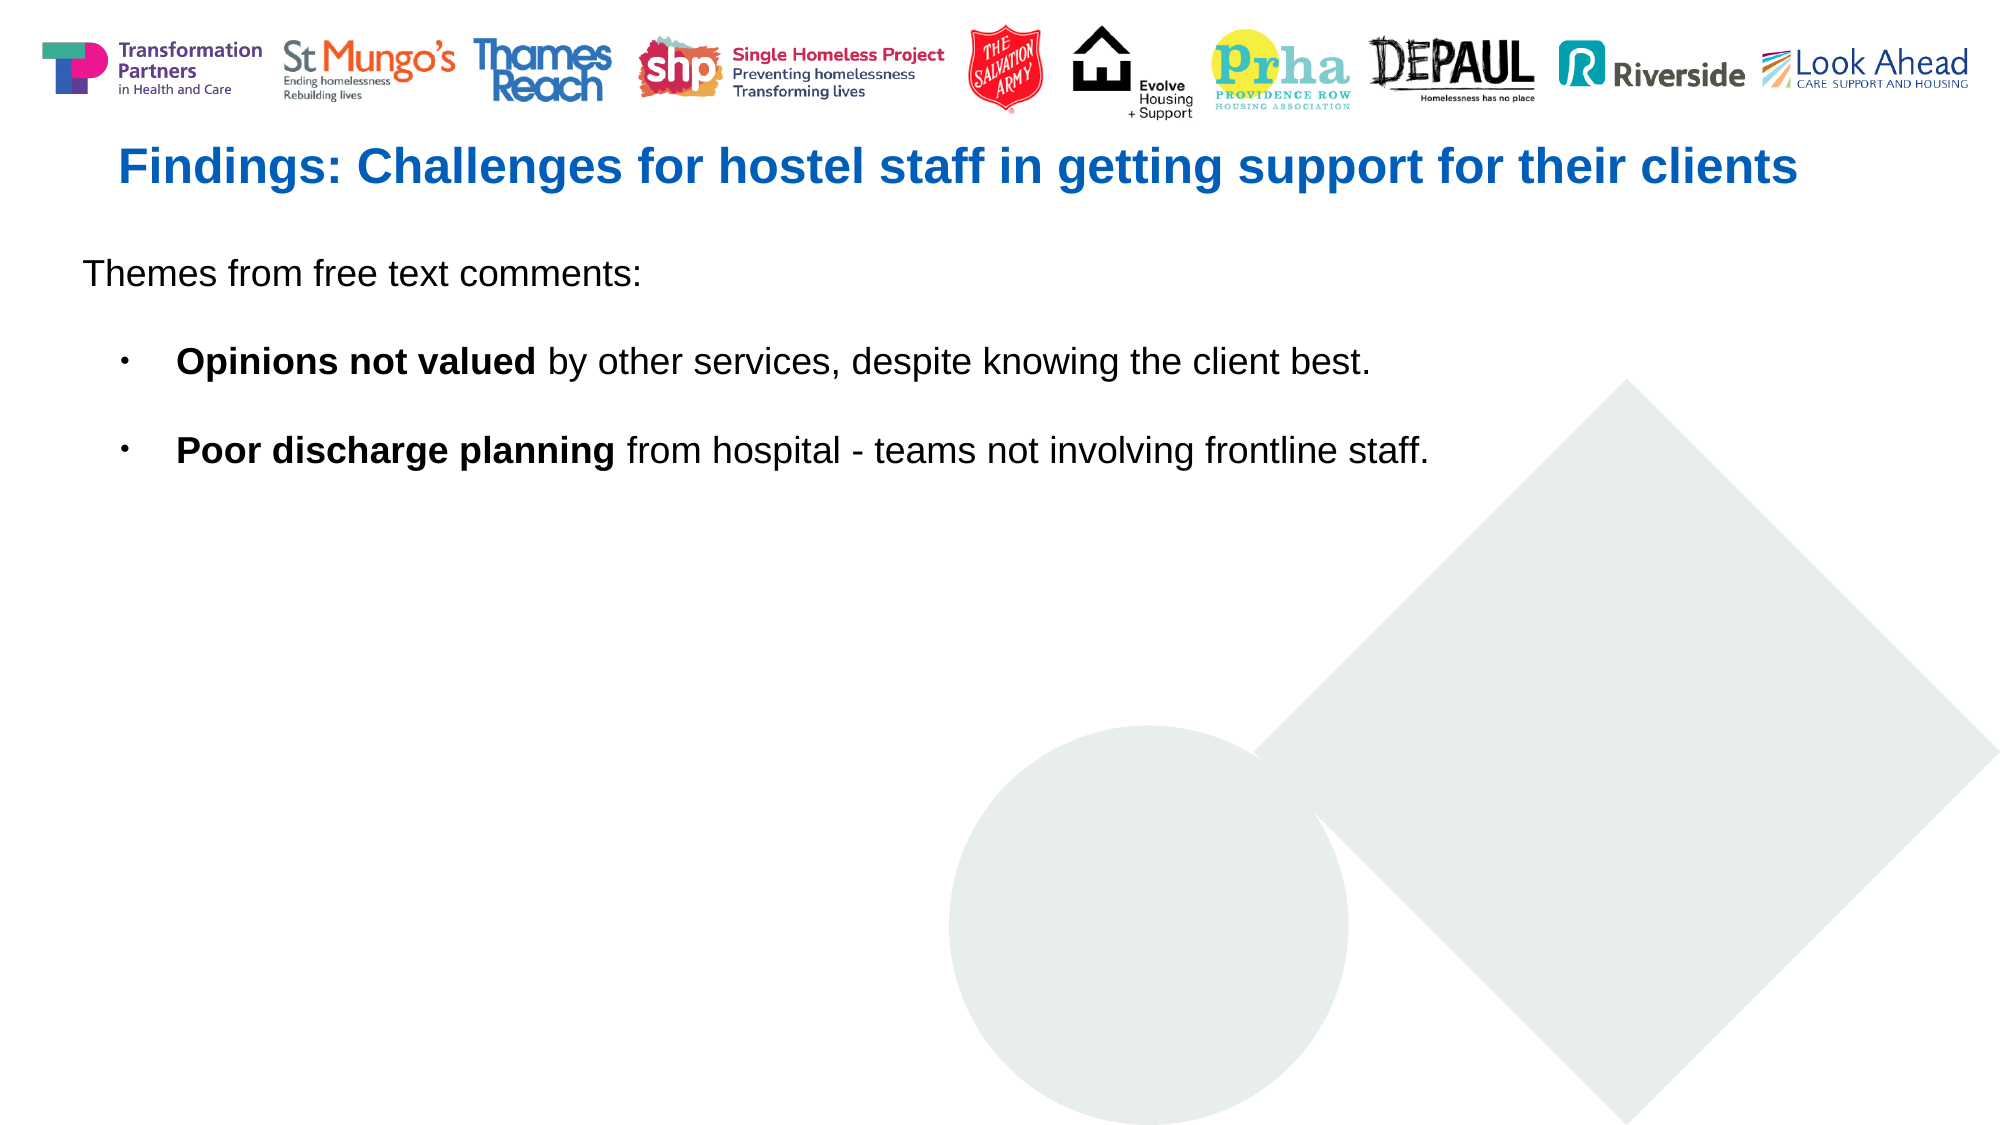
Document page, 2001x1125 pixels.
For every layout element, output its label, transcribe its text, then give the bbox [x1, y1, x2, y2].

picture [1363, 32, 1543, 110]
picture [630, 31, 953, 112]
text_box Themes from free text comments: Opinions not valued by other services, despite knowing the client best. Poor discharge planning from hospital - teams not involving frontline staff. [67, 211, 1933, 620]
picture [965, 21, 1046, 121]
picture [467, 32, 624, 110]
picture [1202, 25, 1356, 117]
picture [275, 32, 461, 110]
title Findings: Challenges for hostel staff in getting support for their clients [103, 126, 1901, 211]
picture [1550, 36, 1976, 104]
picture [1065, 21, 1195, 121]
